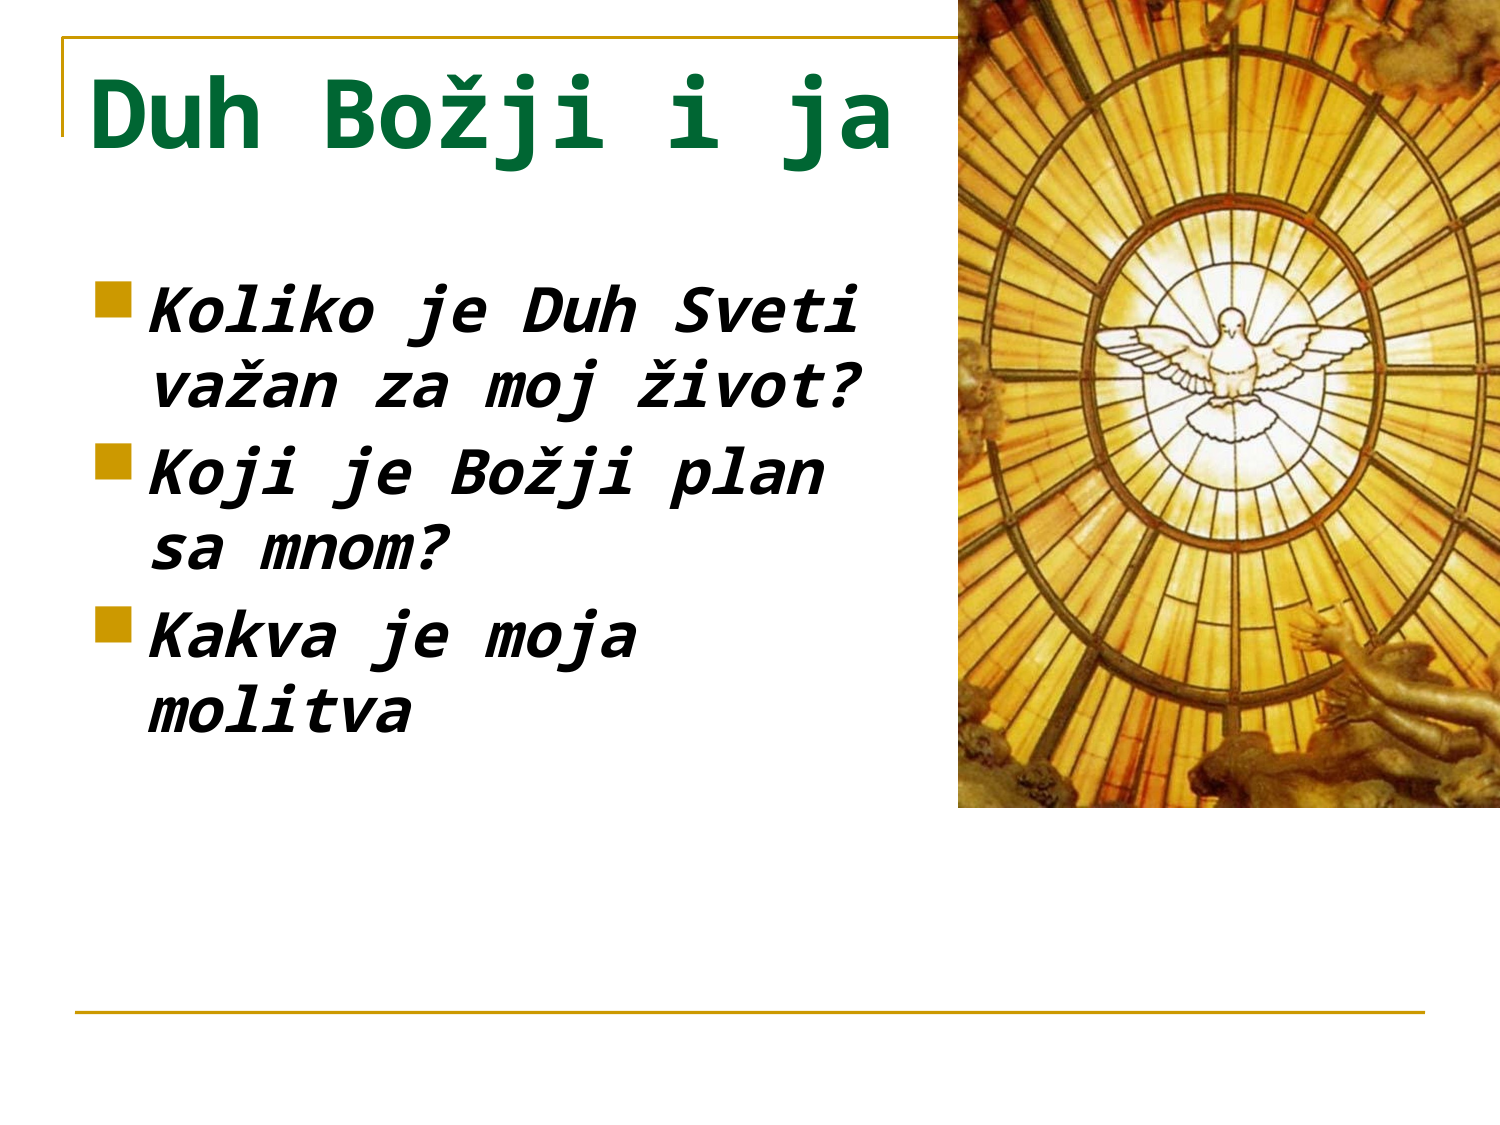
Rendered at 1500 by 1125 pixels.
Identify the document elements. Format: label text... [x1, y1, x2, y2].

picture [958, 0, 1500, 808]
list Koliko je Duh Sveti važan za moj život? Koji je Božji plan sa mnom? Kakva je moja molitva [75, 262, 883, 1006]
title Duh Božji i ja [75, 45, 958, 233]
